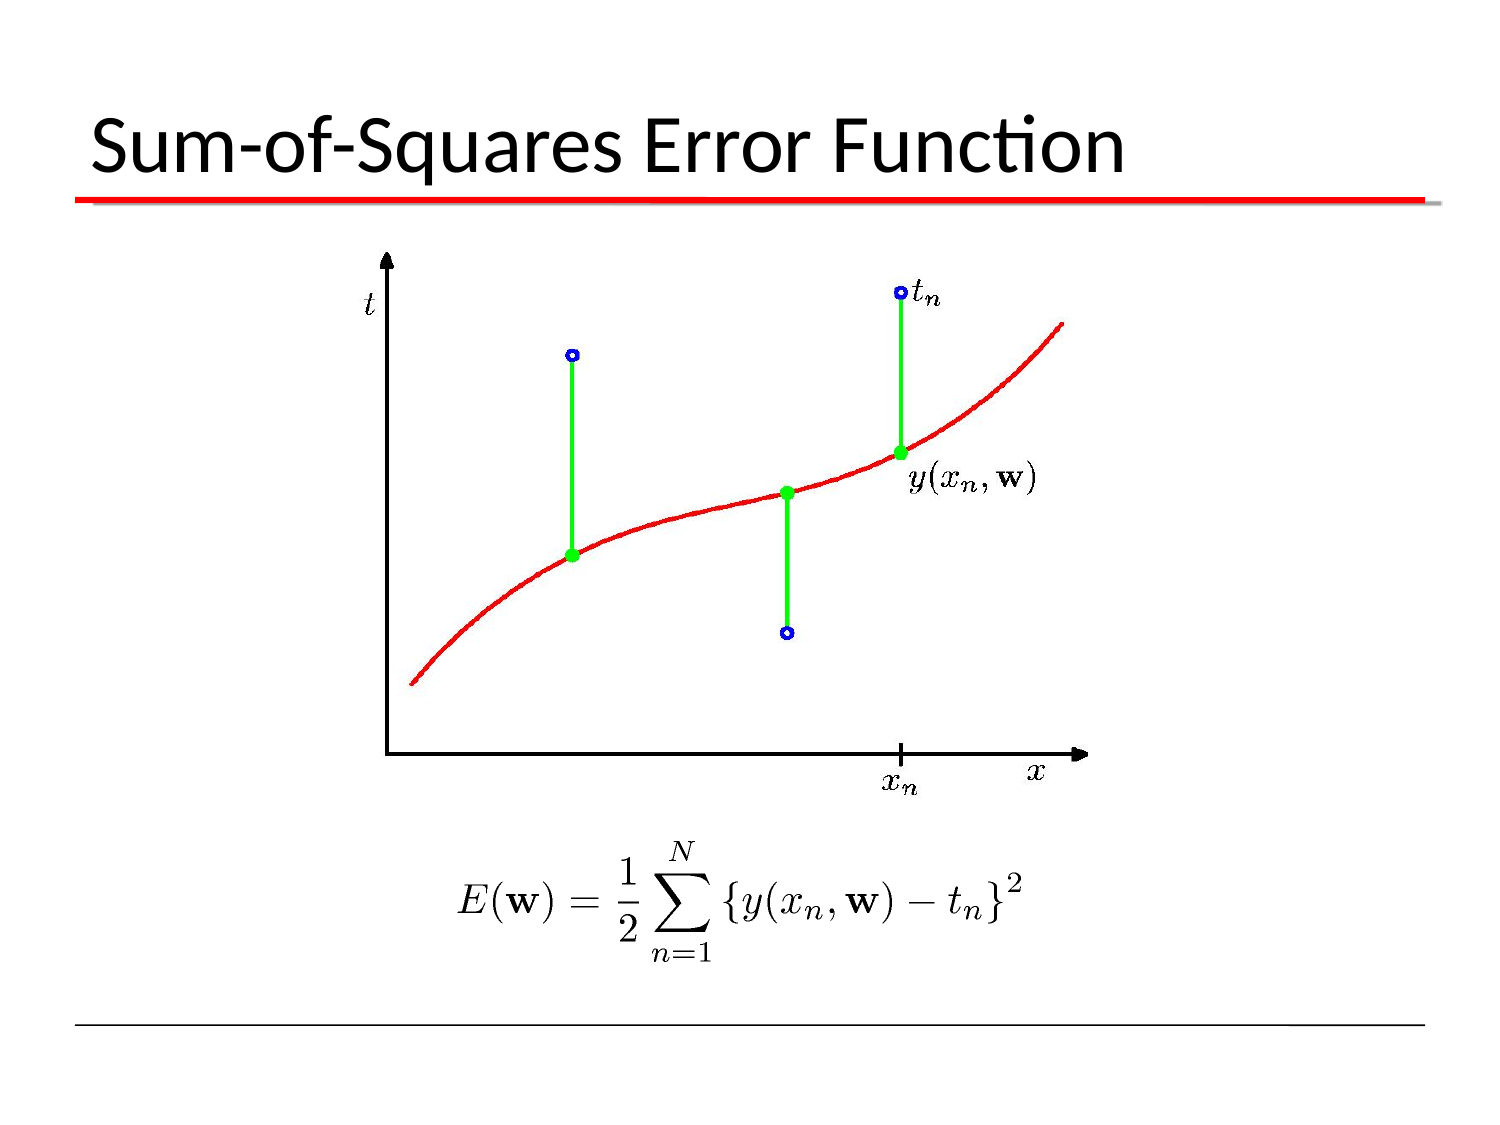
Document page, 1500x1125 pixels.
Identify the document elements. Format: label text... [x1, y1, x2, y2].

text_box [358, 249, 1088, 801]
picture [456, 837, 1022, 964]
title Sum-of-Squares Error Function [75, 45, 1426, 233]
